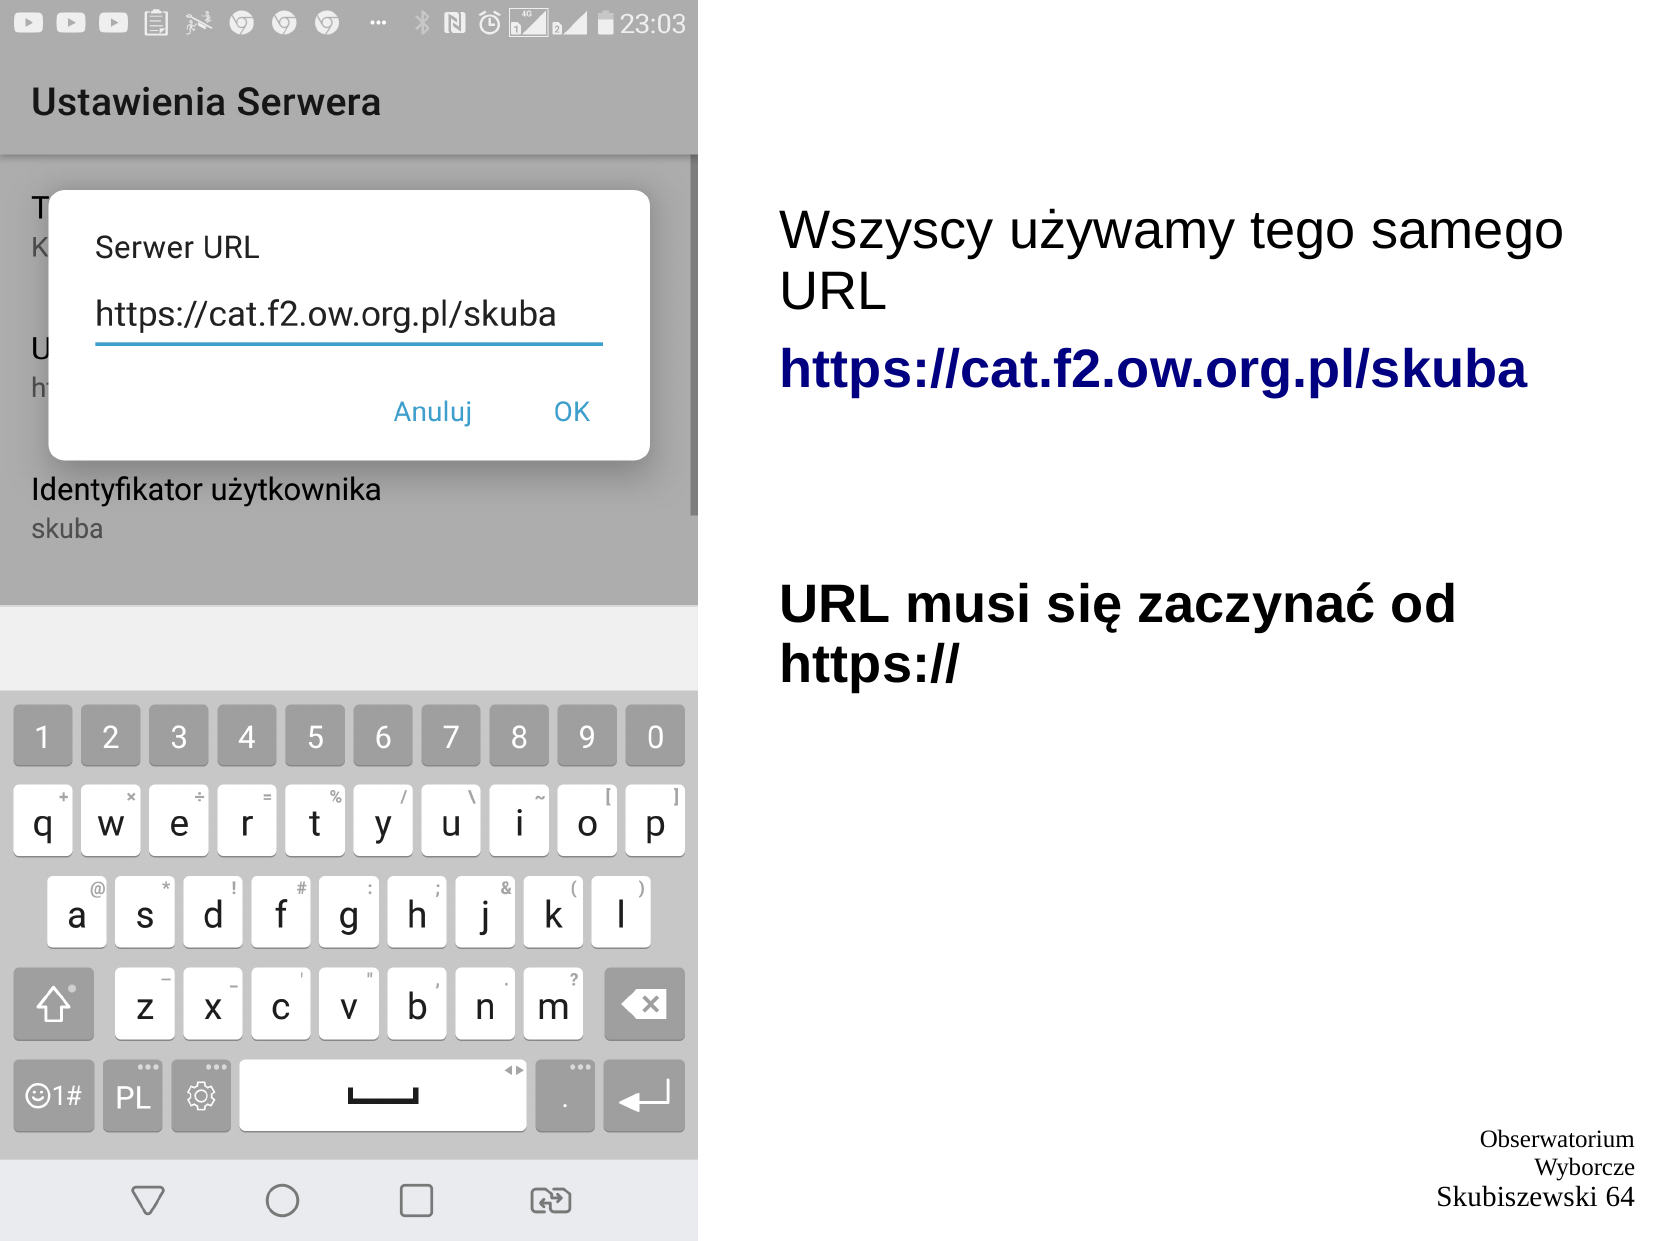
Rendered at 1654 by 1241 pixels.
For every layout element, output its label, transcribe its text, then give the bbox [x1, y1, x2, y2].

picture [0, 0, 698, 1241]
text_box Wszyscy używamy tego samego URL https://cat.f2.ow.org.pl/skuba URL musi się zaczynać od https:// [765, 114, 1606, 1066]
